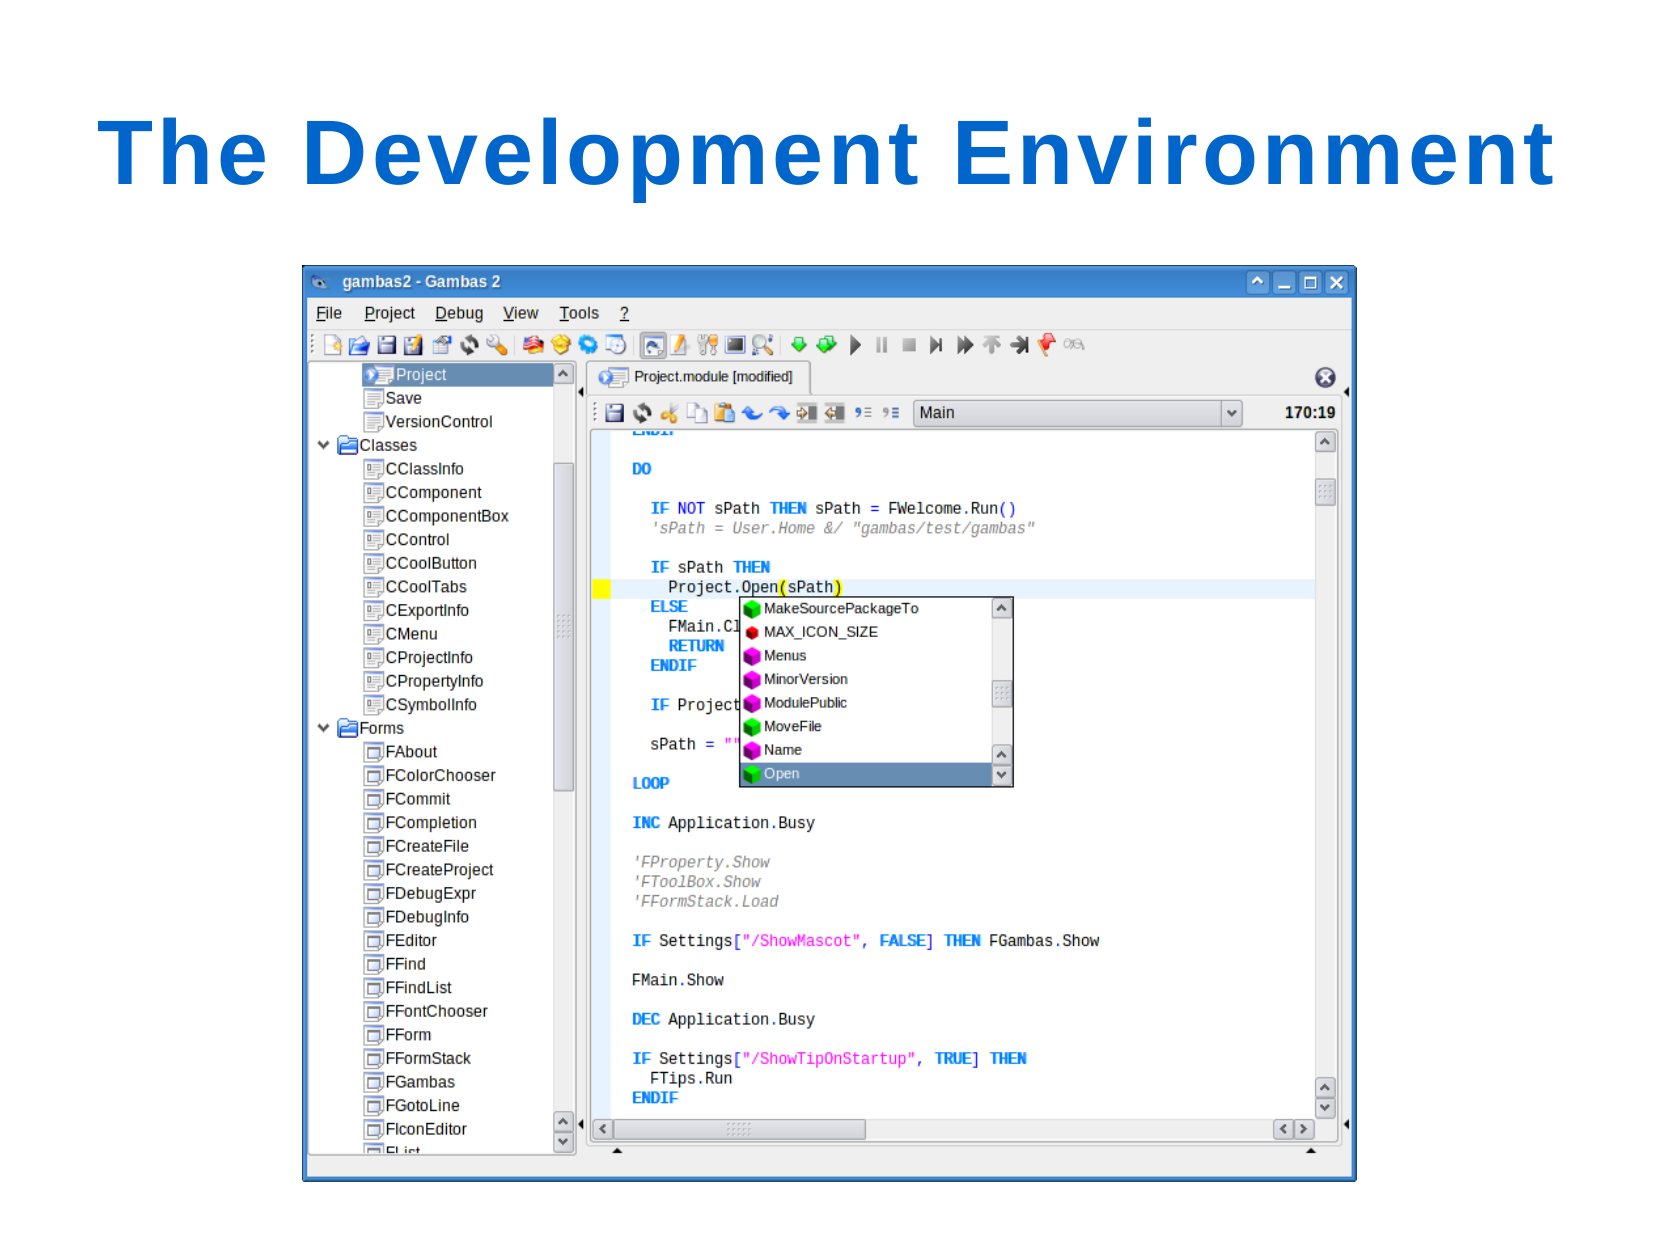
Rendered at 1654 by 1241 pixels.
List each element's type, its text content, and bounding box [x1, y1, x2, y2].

picture [302, 265, 1357, 1182]
title The Development Environment [82, 49, 1571, 257]
